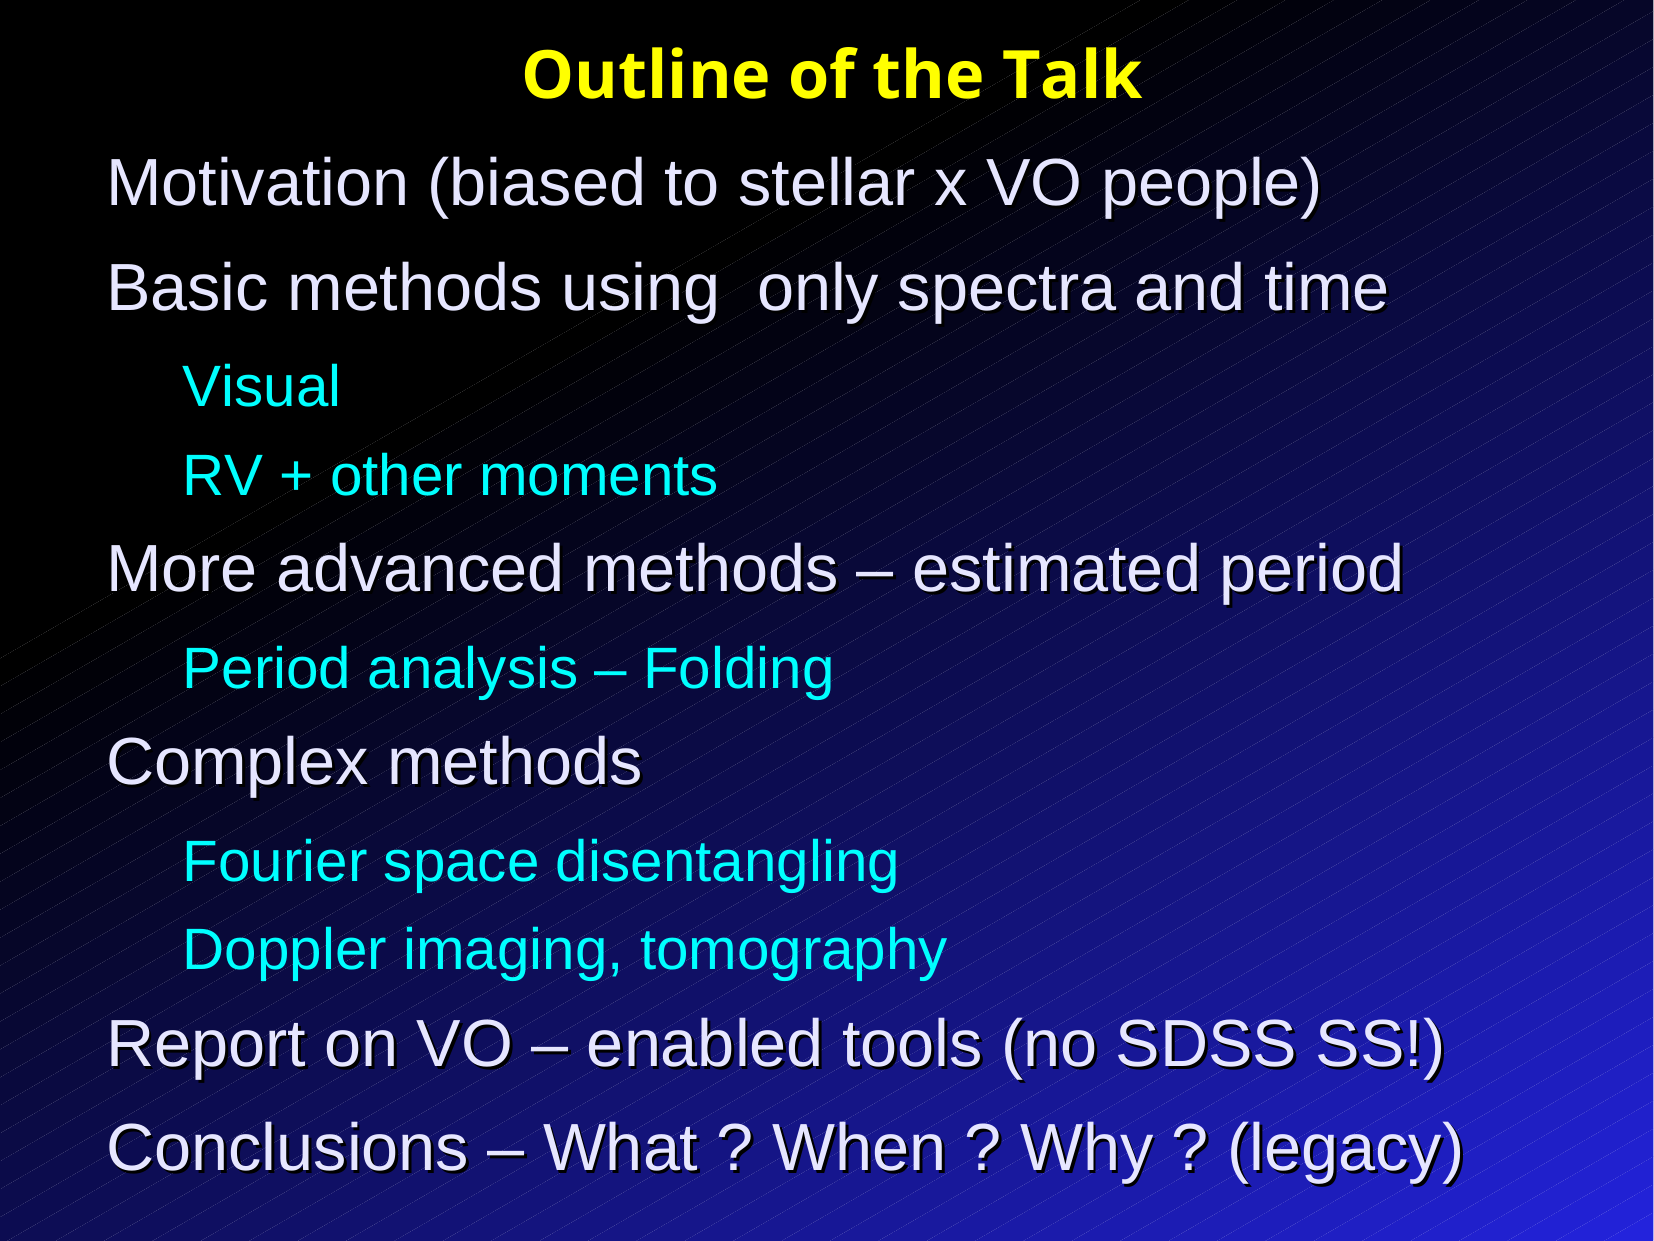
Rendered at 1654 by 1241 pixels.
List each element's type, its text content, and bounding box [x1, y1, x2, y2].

title Outline of the Talk [88, 27, 1577, 119]
list Motivation (biased to stellar x VO people) Basic methods using only spectra and time Visual RV + other moments More advanced methods – estimated period Period analysis – Folding Complex methods Fourier space disentangling Doppler imaging, tomography Report on VO – enabled tools (no SDSS SS!) Conclusions – What ? When ? Why ? (legacy) [88, 145, 1577, 1185]
